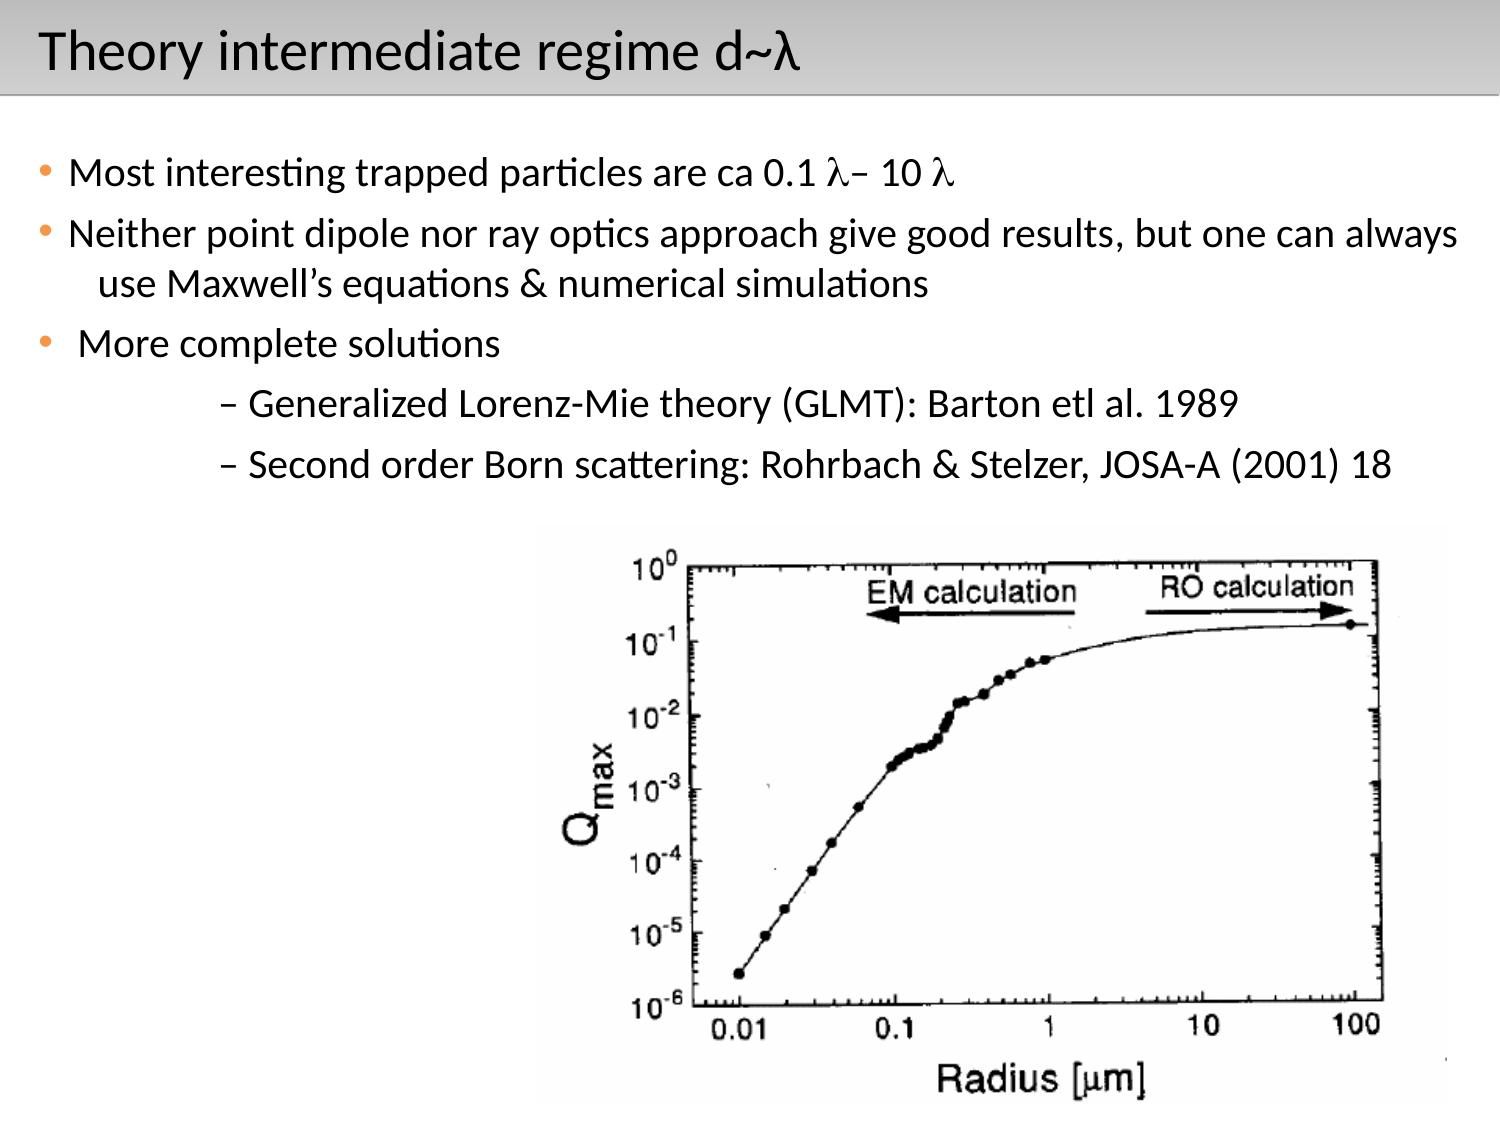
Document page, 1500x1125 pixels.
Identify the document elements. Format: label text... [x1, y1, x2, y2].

picture [537, 525, 1447, 1105]
title Theory intermediate regime d~λ [23, 0, 1477, 94]
text_box Most interesting trapped particles are ca 0.1 l– 10 l Neither point dipole nor ray optics approach give good results, but one can always use Maxwell’s equations & numerical simulations More complete solutions – Generalized Lorenz-Mie theory (GLMT): Barton etl al. 1989 – Second order Born scattering: Rohrbach & Stelzer, JOSA-A (2001) 18 [0, 137, 1500, 338]
